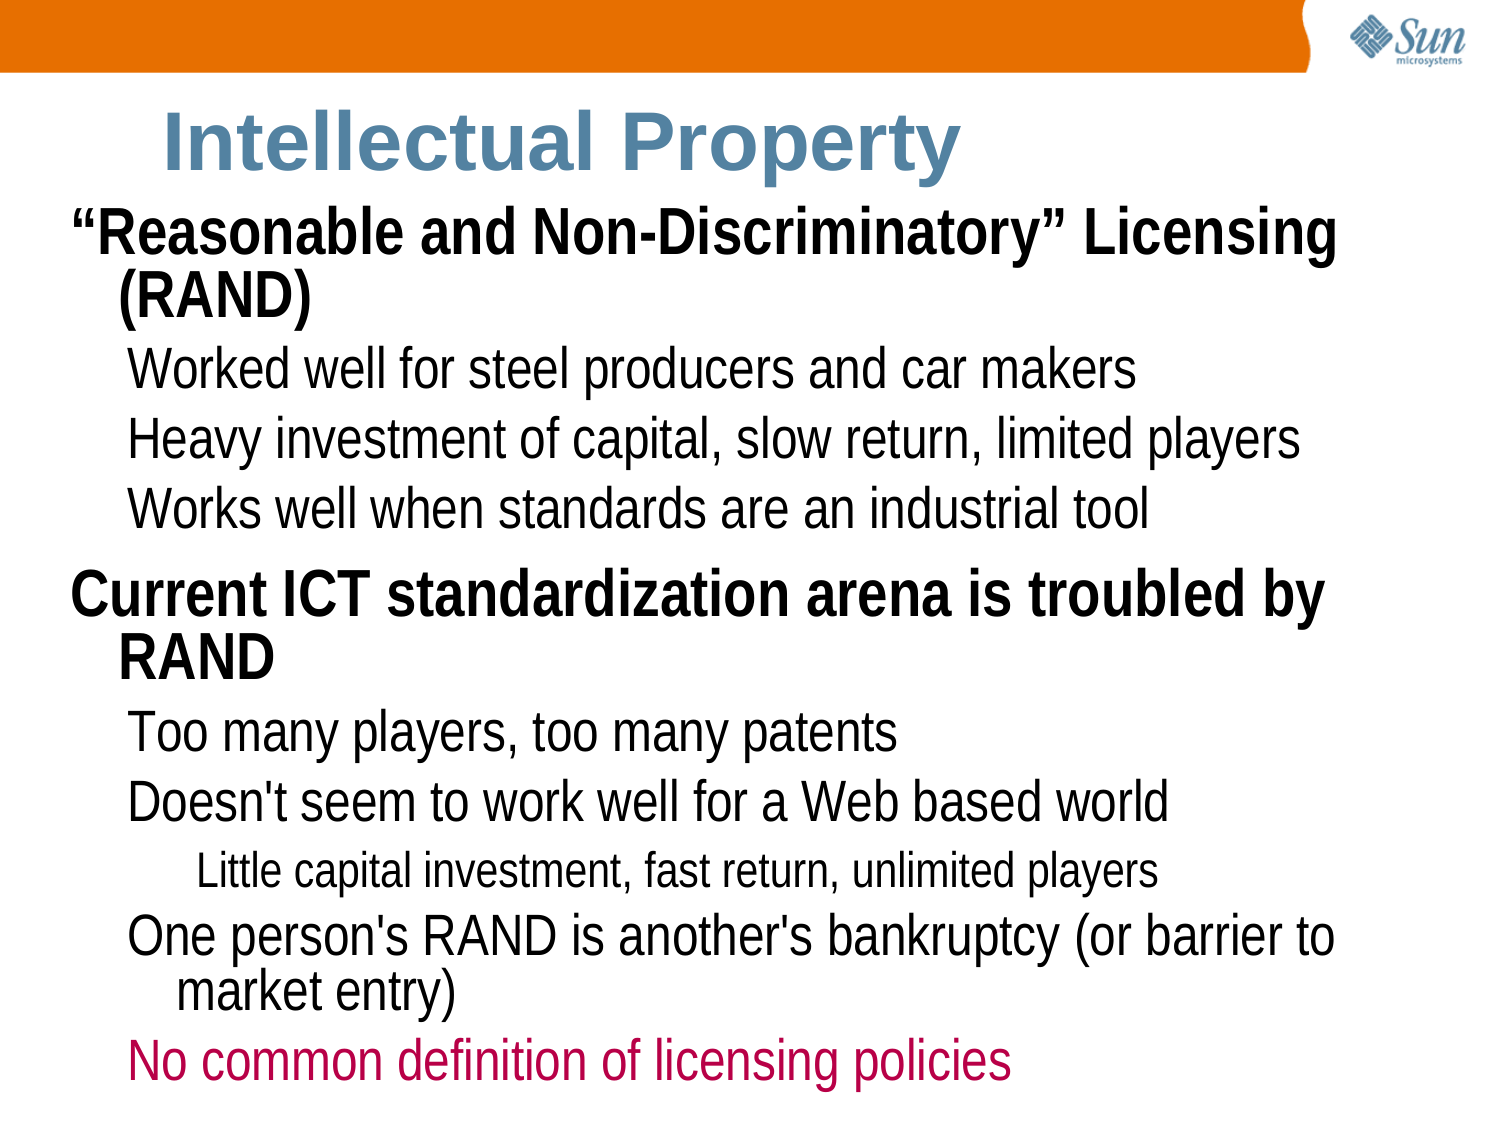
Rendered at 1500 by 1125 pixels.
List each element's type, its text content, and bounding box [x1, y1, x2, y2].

title Intellectual Property [162, 107, 1279, 204]
picture [0, 0, 1500, 75]
list “Reasonable and Non-Discriminatory” Licensing (RAND) Worked well for steel producers and car makers Heavy investment of capital, slow return, limited players Works well when standards are an industrial tool Current ICT standardization arena is troubled by RAND Too many players, too many patents Doesn't seem to work well for a Web based world Little capital investment, fast return, unlimited players One person's RAND is another's bankruptcy (or barrier to market entry) No common definition of licensing policies [50, 204, 1388, 1110]
